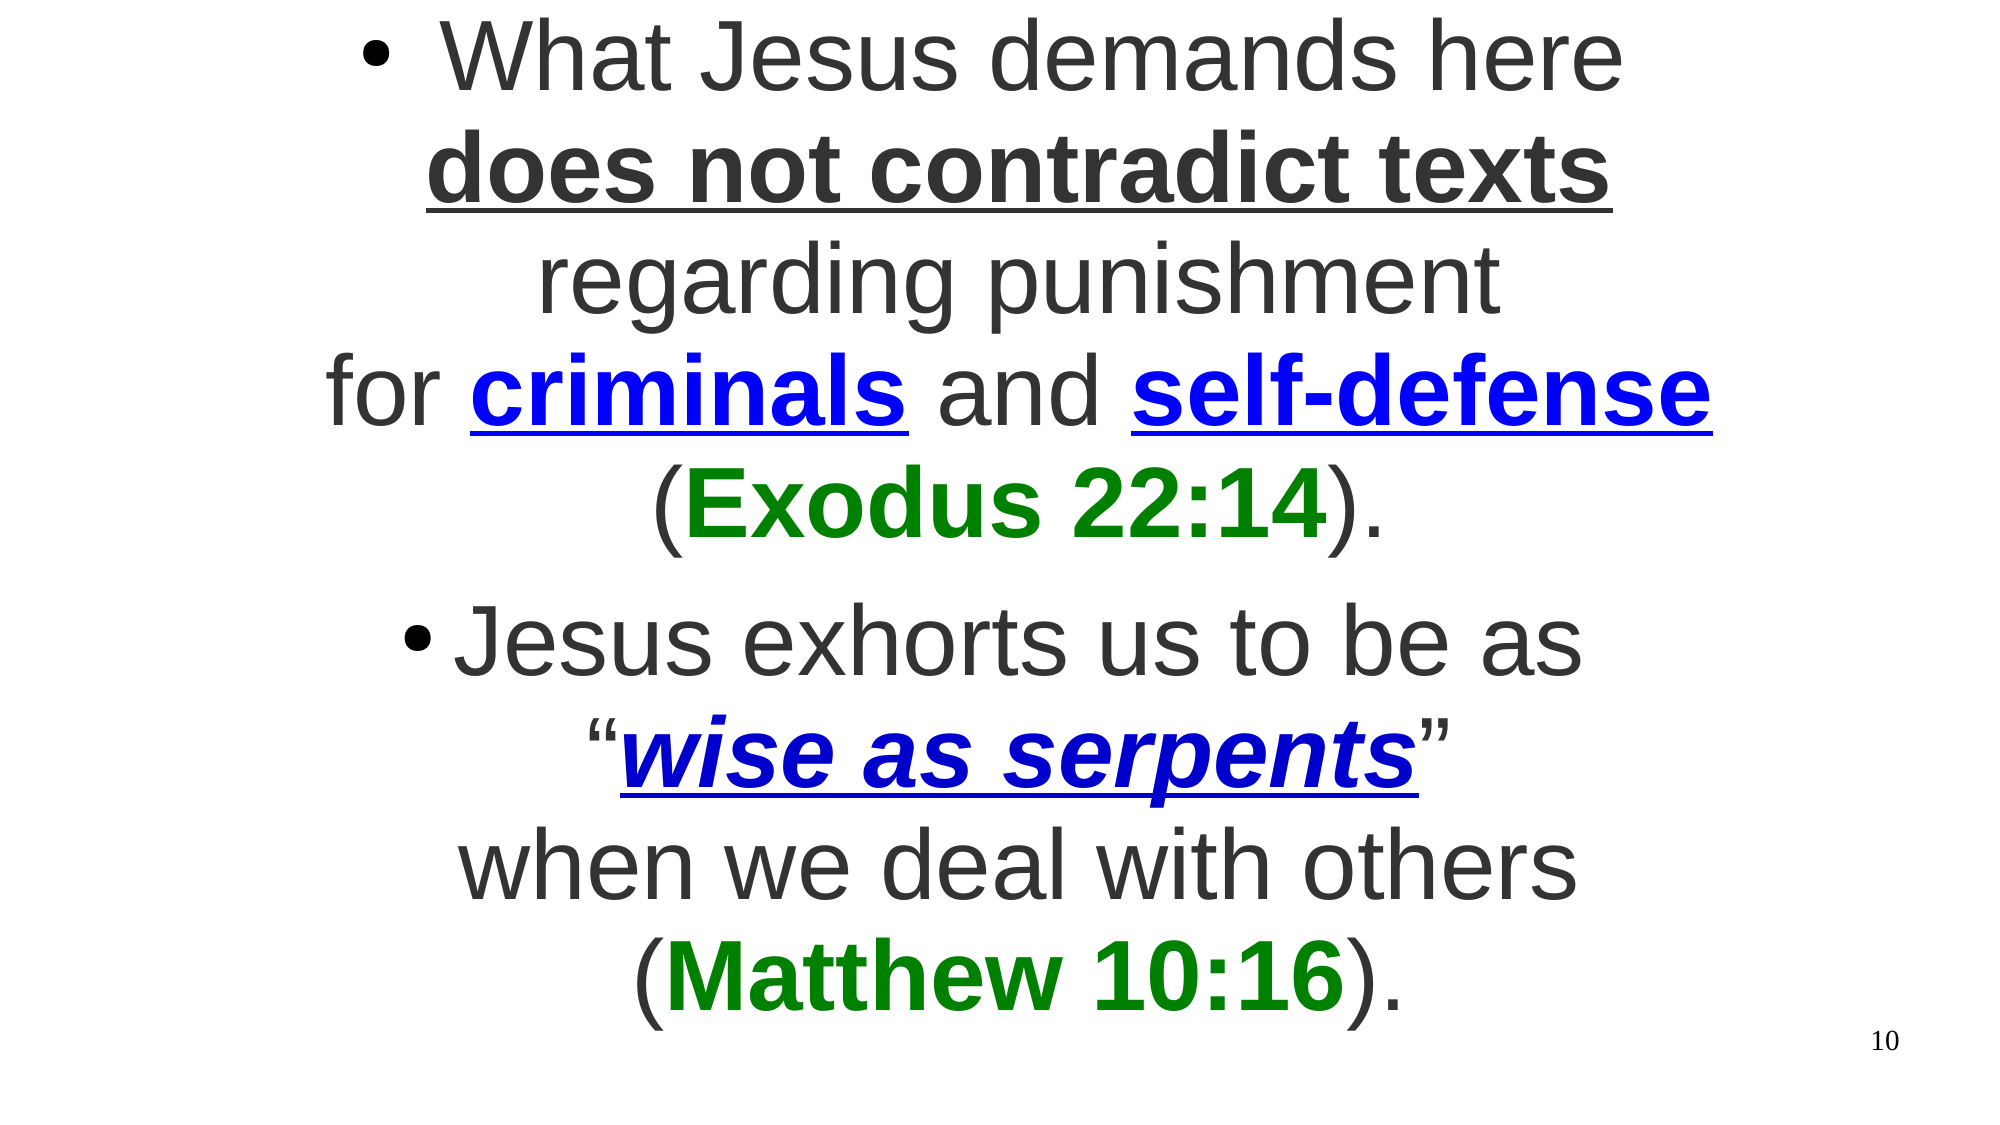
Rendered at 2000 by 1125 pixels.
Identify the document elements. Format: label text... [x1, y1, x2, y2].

list What Jesus demands here does not contradict texts regarding punishment for criminals and self-defense (Exodus 22:14). Jesus exhorts us to be as “wise as serpents” when we deal with others (Matthew 10:16). [0, 0, 1996, 1123]
